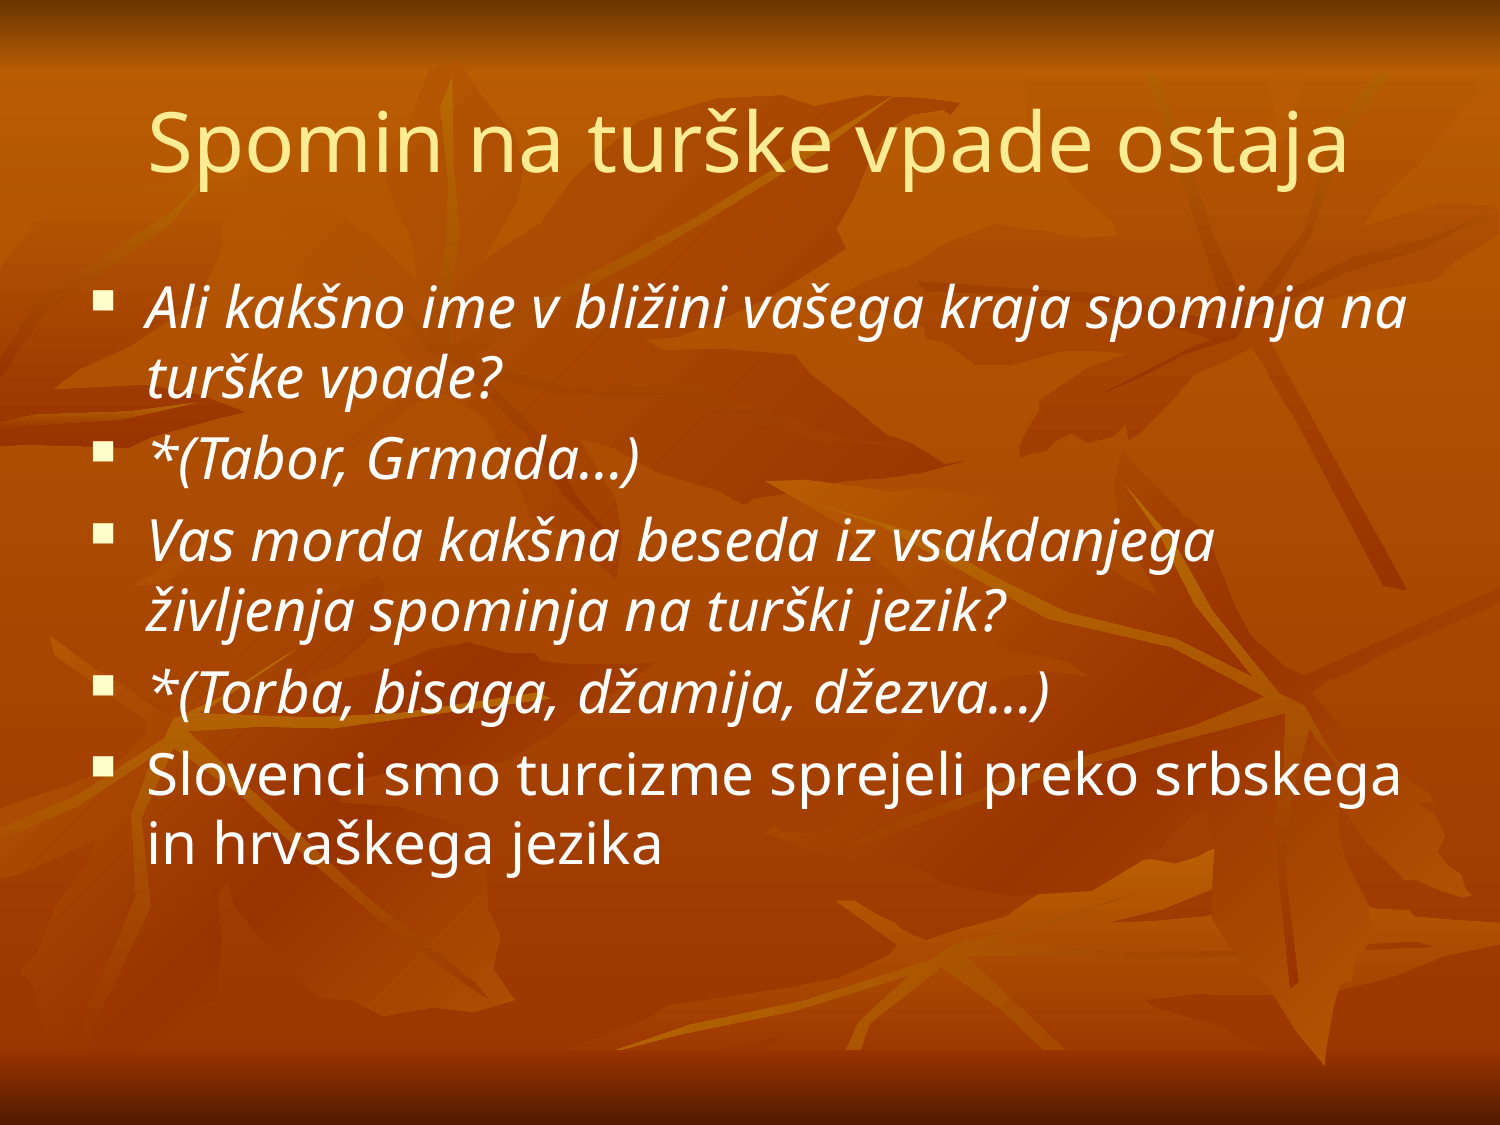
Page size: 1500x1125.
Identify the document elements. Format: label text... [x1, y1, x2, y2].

title Spomin na turške vpade ostaja [75, 45, 1425, 234]
list Ali kakšno ime v bližini vašega kraja spominja na turške vpade? *(Tabor, Grmada…) Vas morda kakšna beseda iz vsakdanjega življenja spominja na turški jezik? *(Torba, bisaga, džamija, džezva…) Slovenci smo turcizme sprejeli preko srbskega in hrvaškega jezika [75, 262, 1425, 1006]
